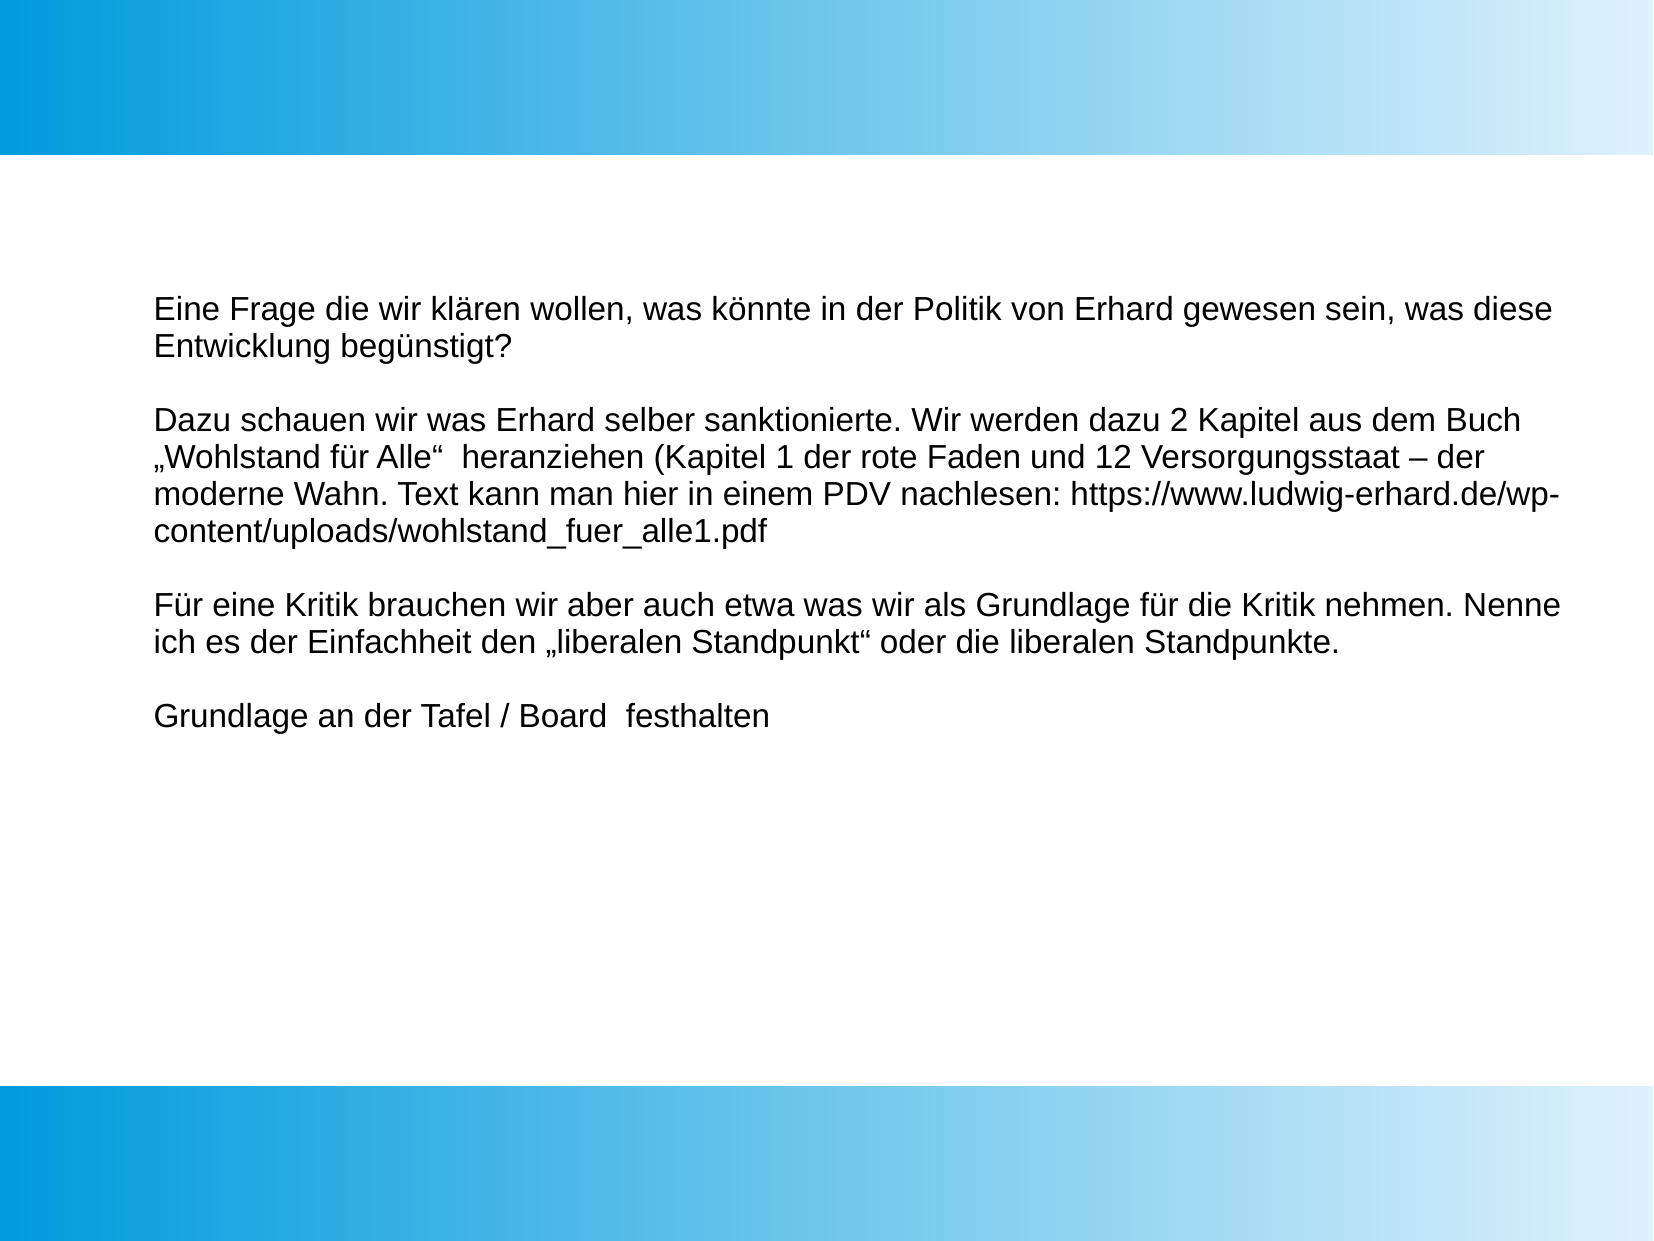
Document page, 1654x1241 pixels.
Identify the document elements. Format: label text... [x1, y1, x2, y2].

list Eine Frage die wir klären wollen, was könnte in der Politik von Erhard gewesen sein, was diese Entwicklung begünstigt? Dazu schauen wir was Erhard selber sanktionierte. Wir werden dazu 2 Kapitel aus dem Buch „Wohlstand für Alle“ heranziehen (Kapitel 1 der rote Faden und 12 Versorgungsstaat – der moderne Wahn. Text kann man hier in einem PDV nachlesen: https://www.ludwig-erhard.de/wp-content/uploads/wohlstand_fuer_alle1.pdf Für eine Kritik brauchen wir aber auch etwa was wir als Grundlage für die Kritik nehmen. Nenne ich es der Einfachheit den „liberalen Standpunkt“ oder die liberalen Standpunkte. Grundlage an der Tafel / Board festhalten [82, 290, 1571, 1010]
